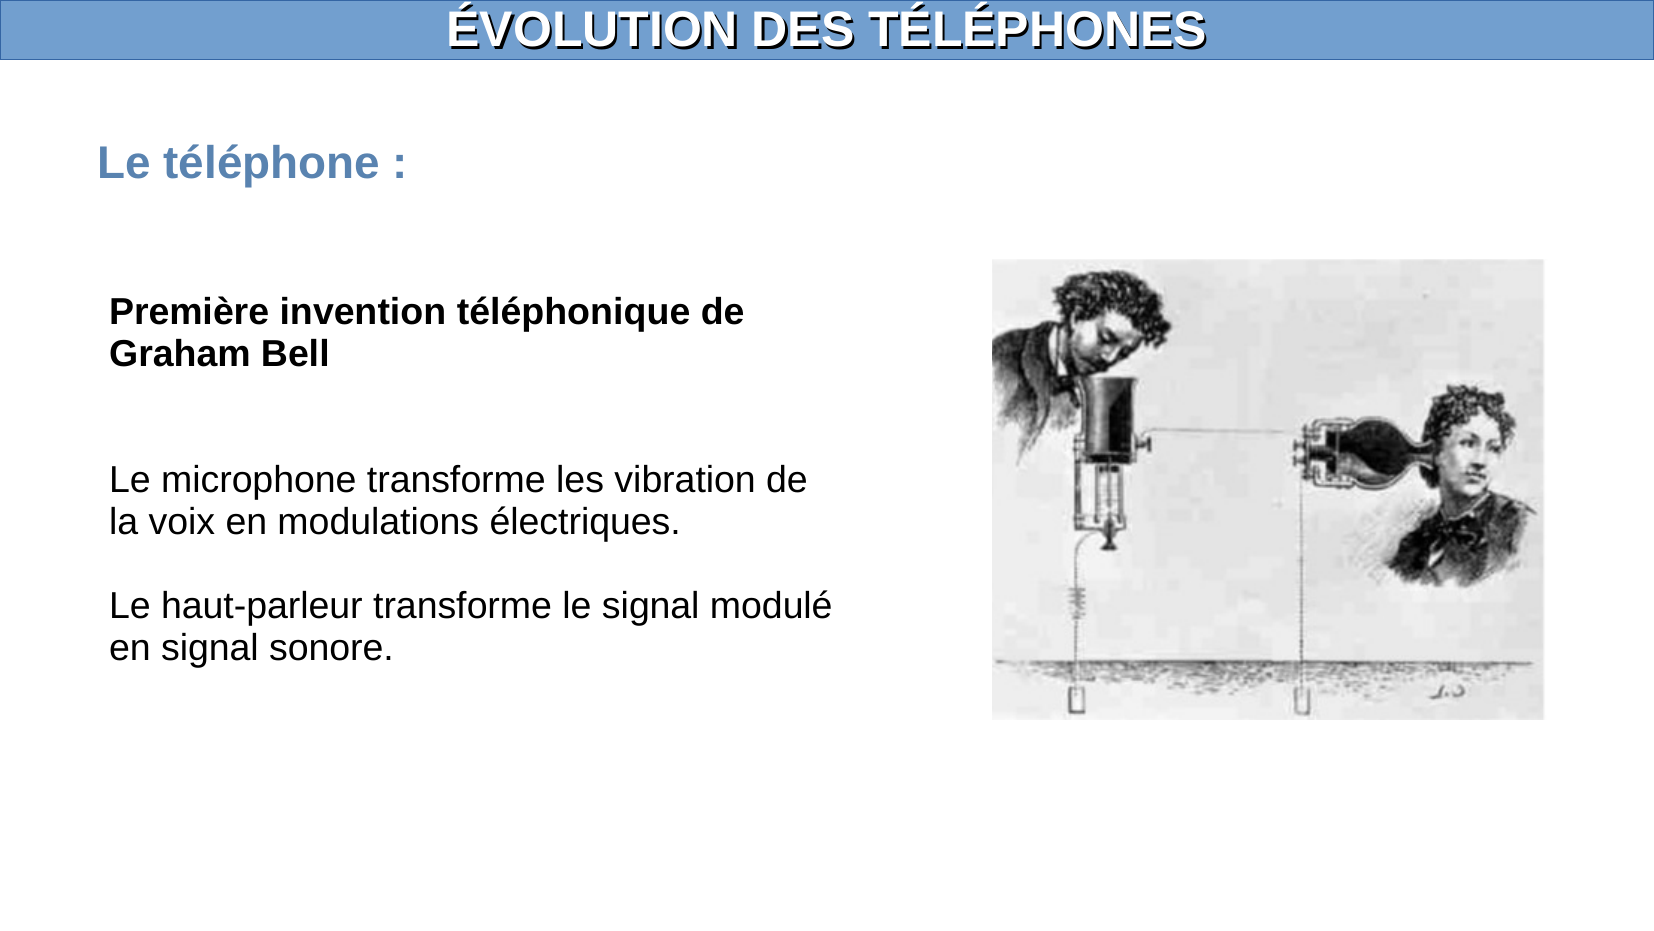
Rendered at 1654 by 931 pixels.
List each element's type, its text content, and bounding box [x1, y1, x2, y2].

text_box Le téléphone : [82, 129, 804, 197]
text_box Première invention téléphonique de Graham Bell Le microphone transforme les vibration de la voix en modulations électriques. Le haut-parleur transforme le signal modulé en signal sonore. [94, 283, 851, 719]
text_box ÉVOLUTION DES TÉLÉPHONES [0, 0, 1654, 60]
picture [992, 259, 1548, 720]
